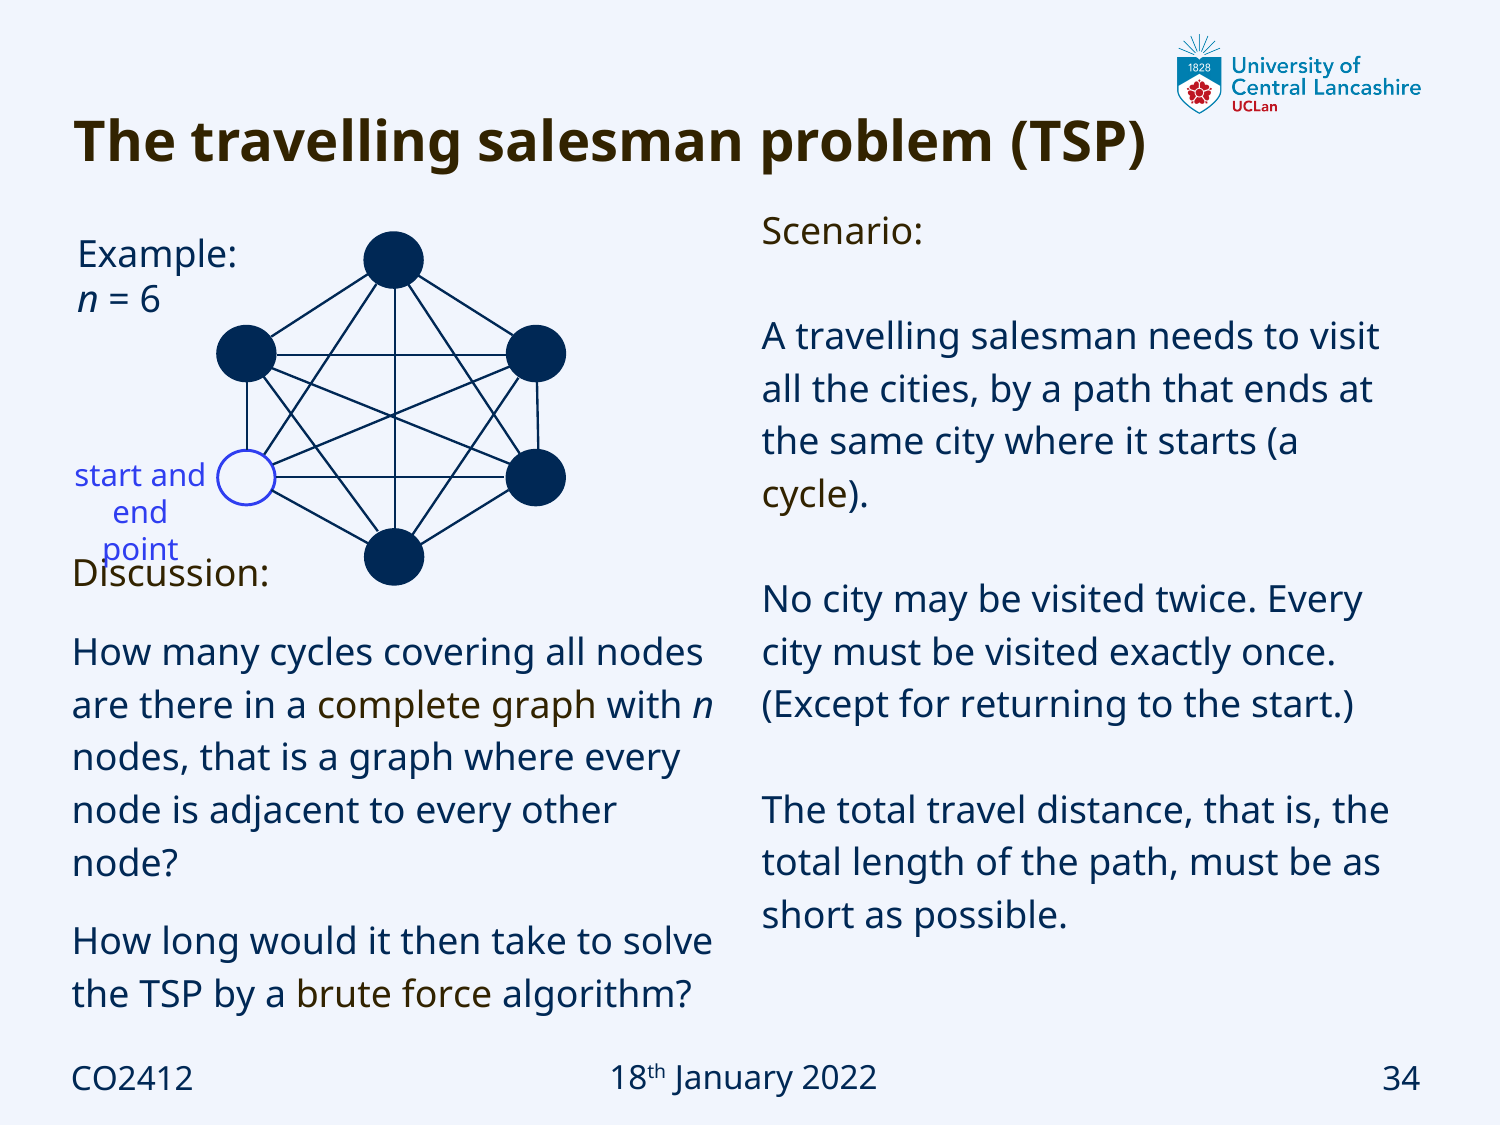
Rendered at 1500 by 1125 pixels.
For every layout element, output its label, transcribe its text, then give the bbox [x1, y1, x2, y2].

text_box [364, 232, 423, 288]
text_box start and end point [55, 447, 226, 538]
text_box [507, 450, 565, 505]
text_box Discussion: How many cycles covering all nodes are there in a complete graph with n nodes, that is a graph where every node is adjacent to every other node? How long would it then take to solve the TSP by a brute force algorithm? [56, 534, 739, 970]
text_box [365, 529, 423, 585]
title The travelling salesman problem (TSP) [58, 54, 1500, 224]
picture [1177, 34, 1421, 54]
text_box Scenario: A travelling salesman needs to visit all the cities, by a path that ends at the same city where it starts (a cycle). No city may be visited twice. Every city must be visited exactly once. (Except for returning to the start.) The total travel distance, that is, the total length of the path, must be as short as possible. [746, 191, 1424, 891]
text_box Example: n = 6 [62, 222, 277, 328]
text_box [507, 326, 565, 381]
text_box [217, 328, 276, 381]
